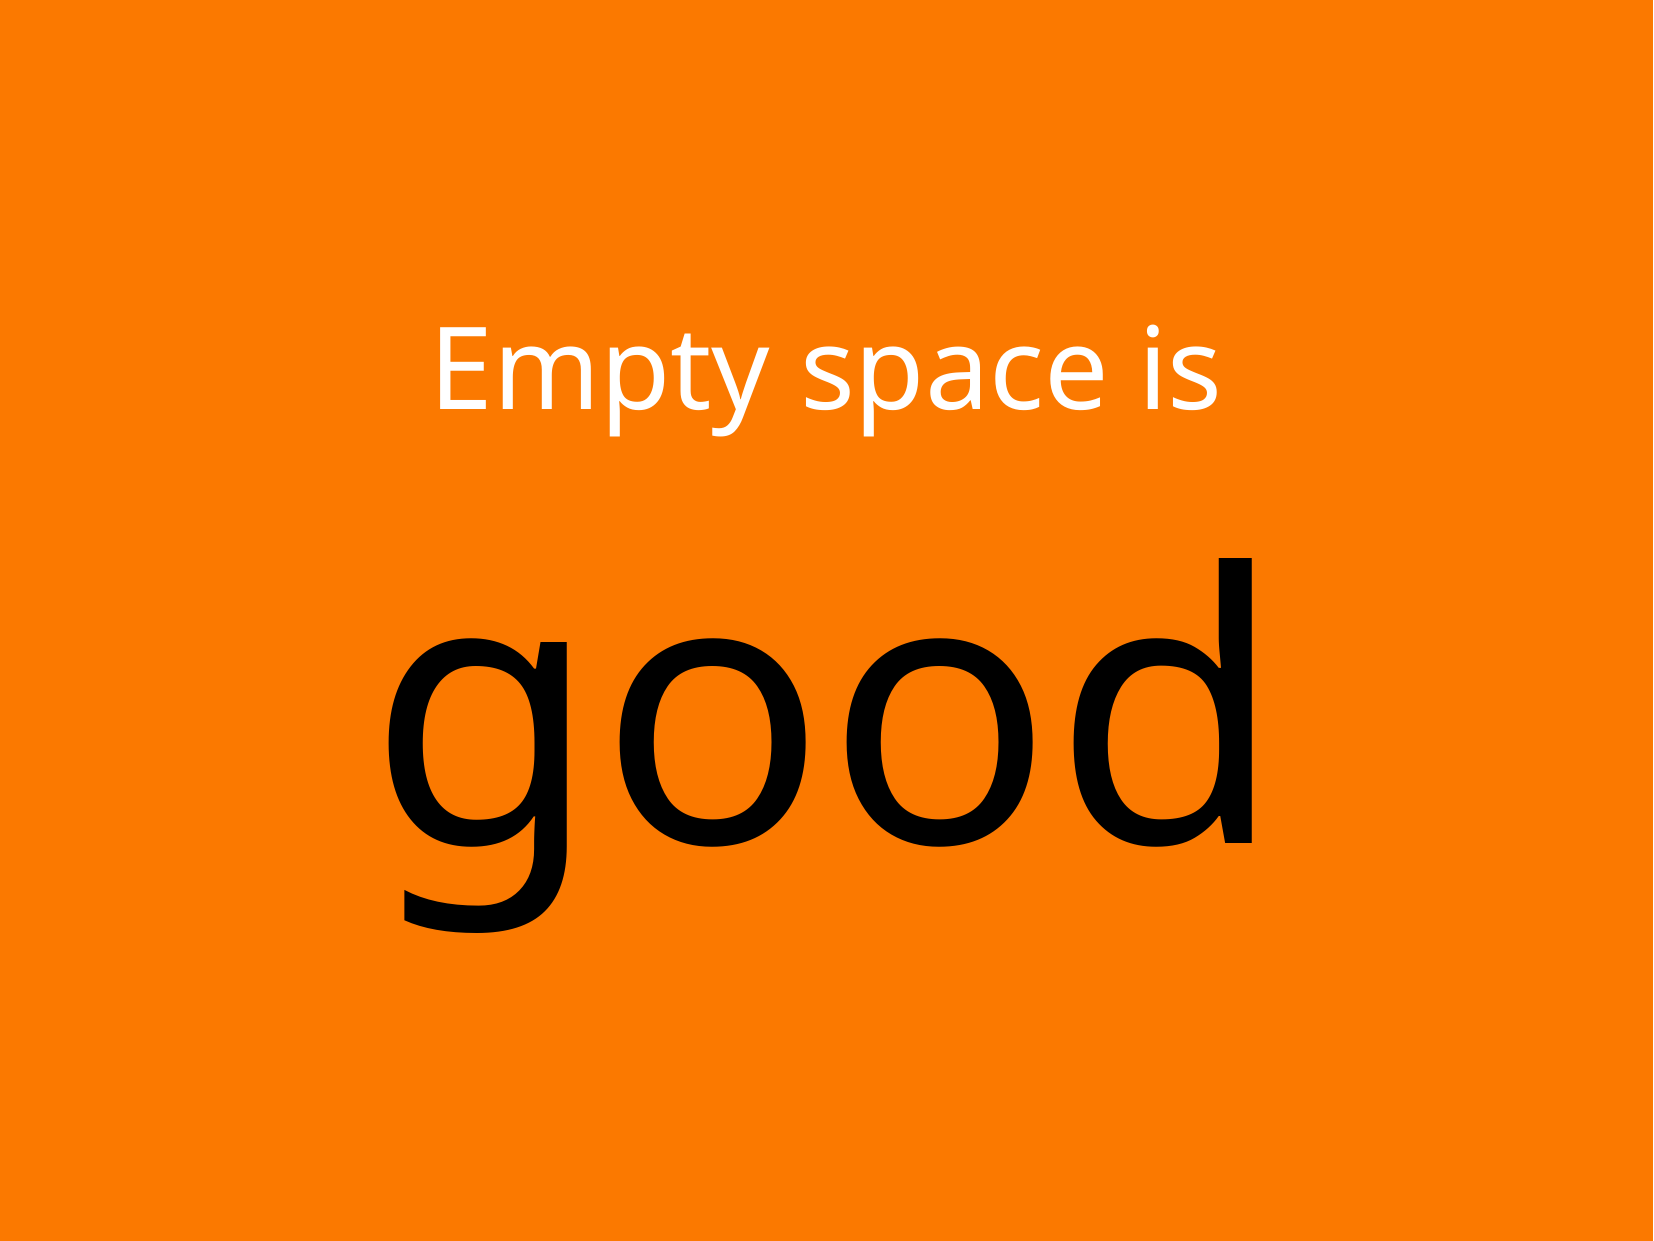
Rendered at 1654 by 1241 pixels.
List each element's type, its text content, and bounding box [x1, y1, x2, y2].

text_box Empty space is good [0, 0, 1653, 1241]
